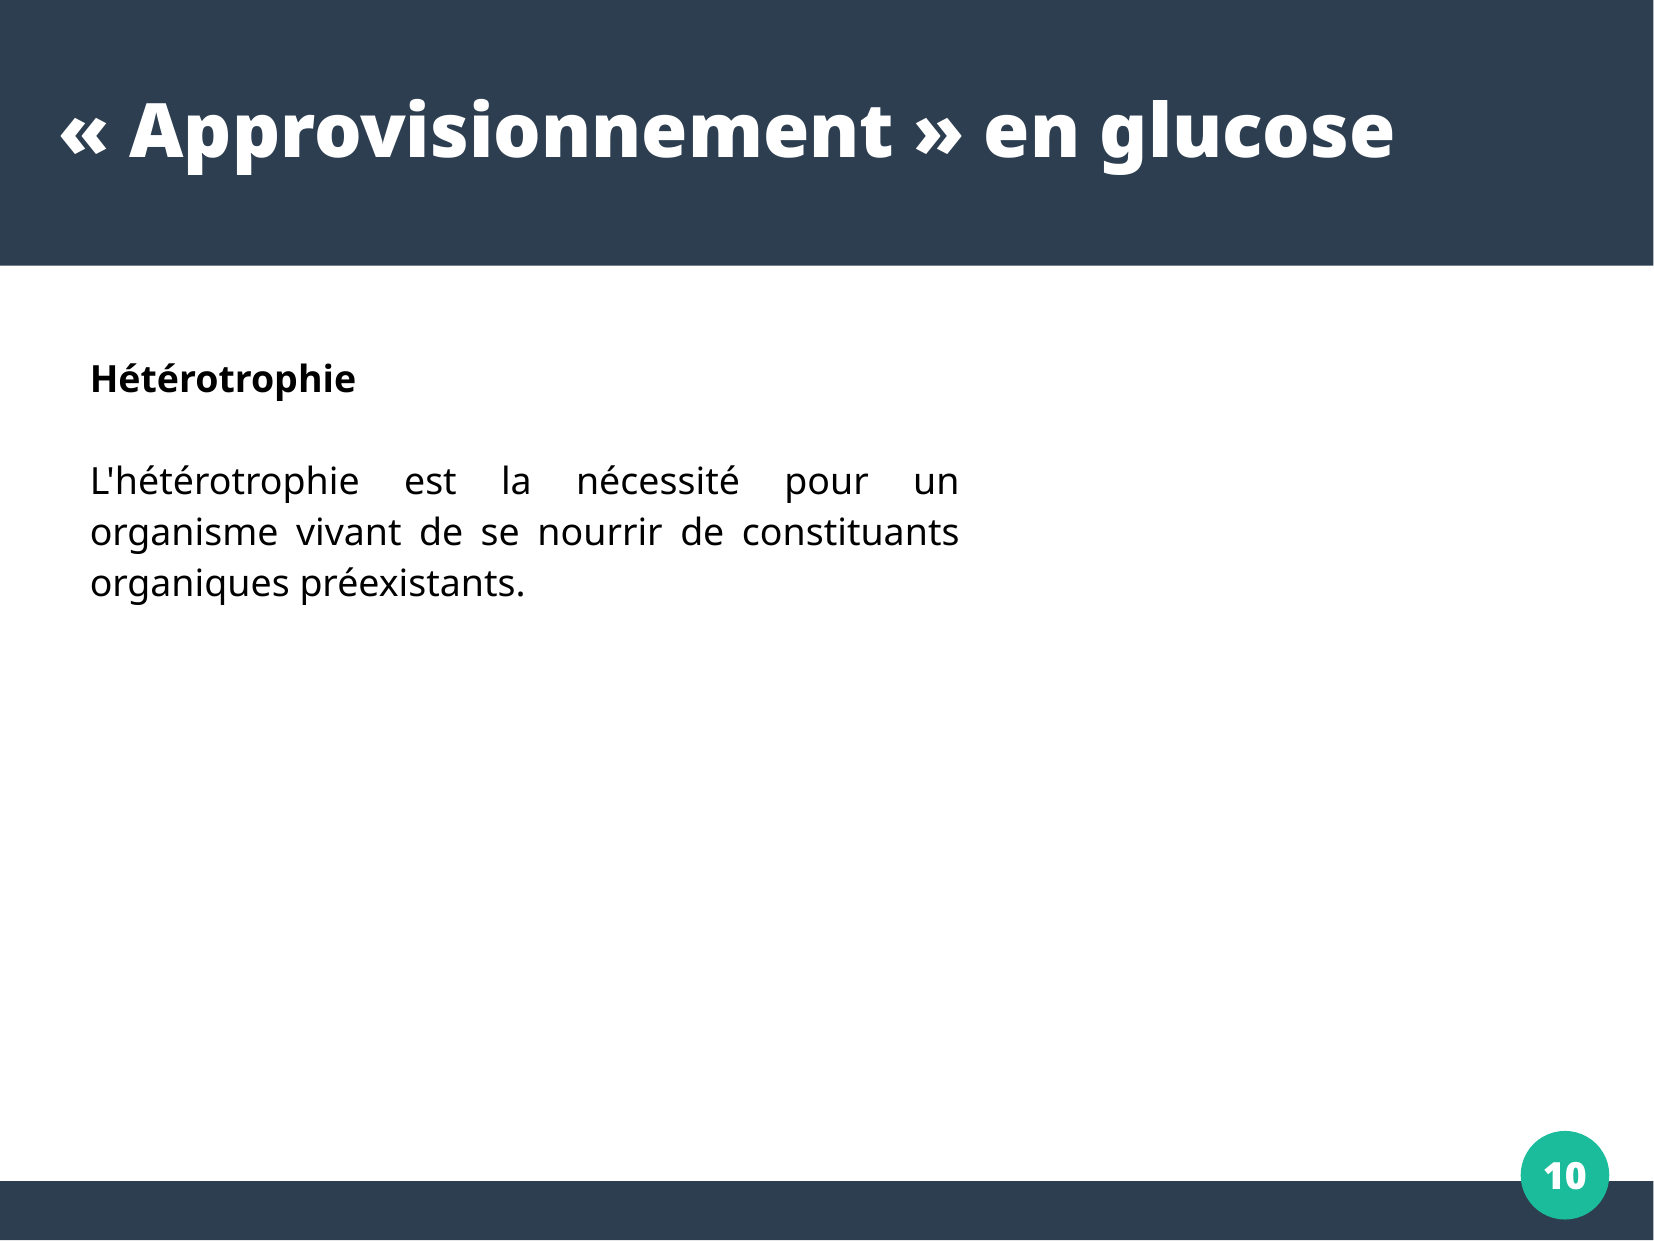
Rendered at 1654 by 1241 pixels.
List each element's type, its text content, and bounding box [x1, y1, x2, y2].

text_box Hétérotrophie L'hétérotrophie est la nécessité pour un organisme vivant de se nourrir de constituants organiques préexistants. [75, 345, 976, 709]
title « Approvisionnement » en glucose [59, 49, 1595, 207]
